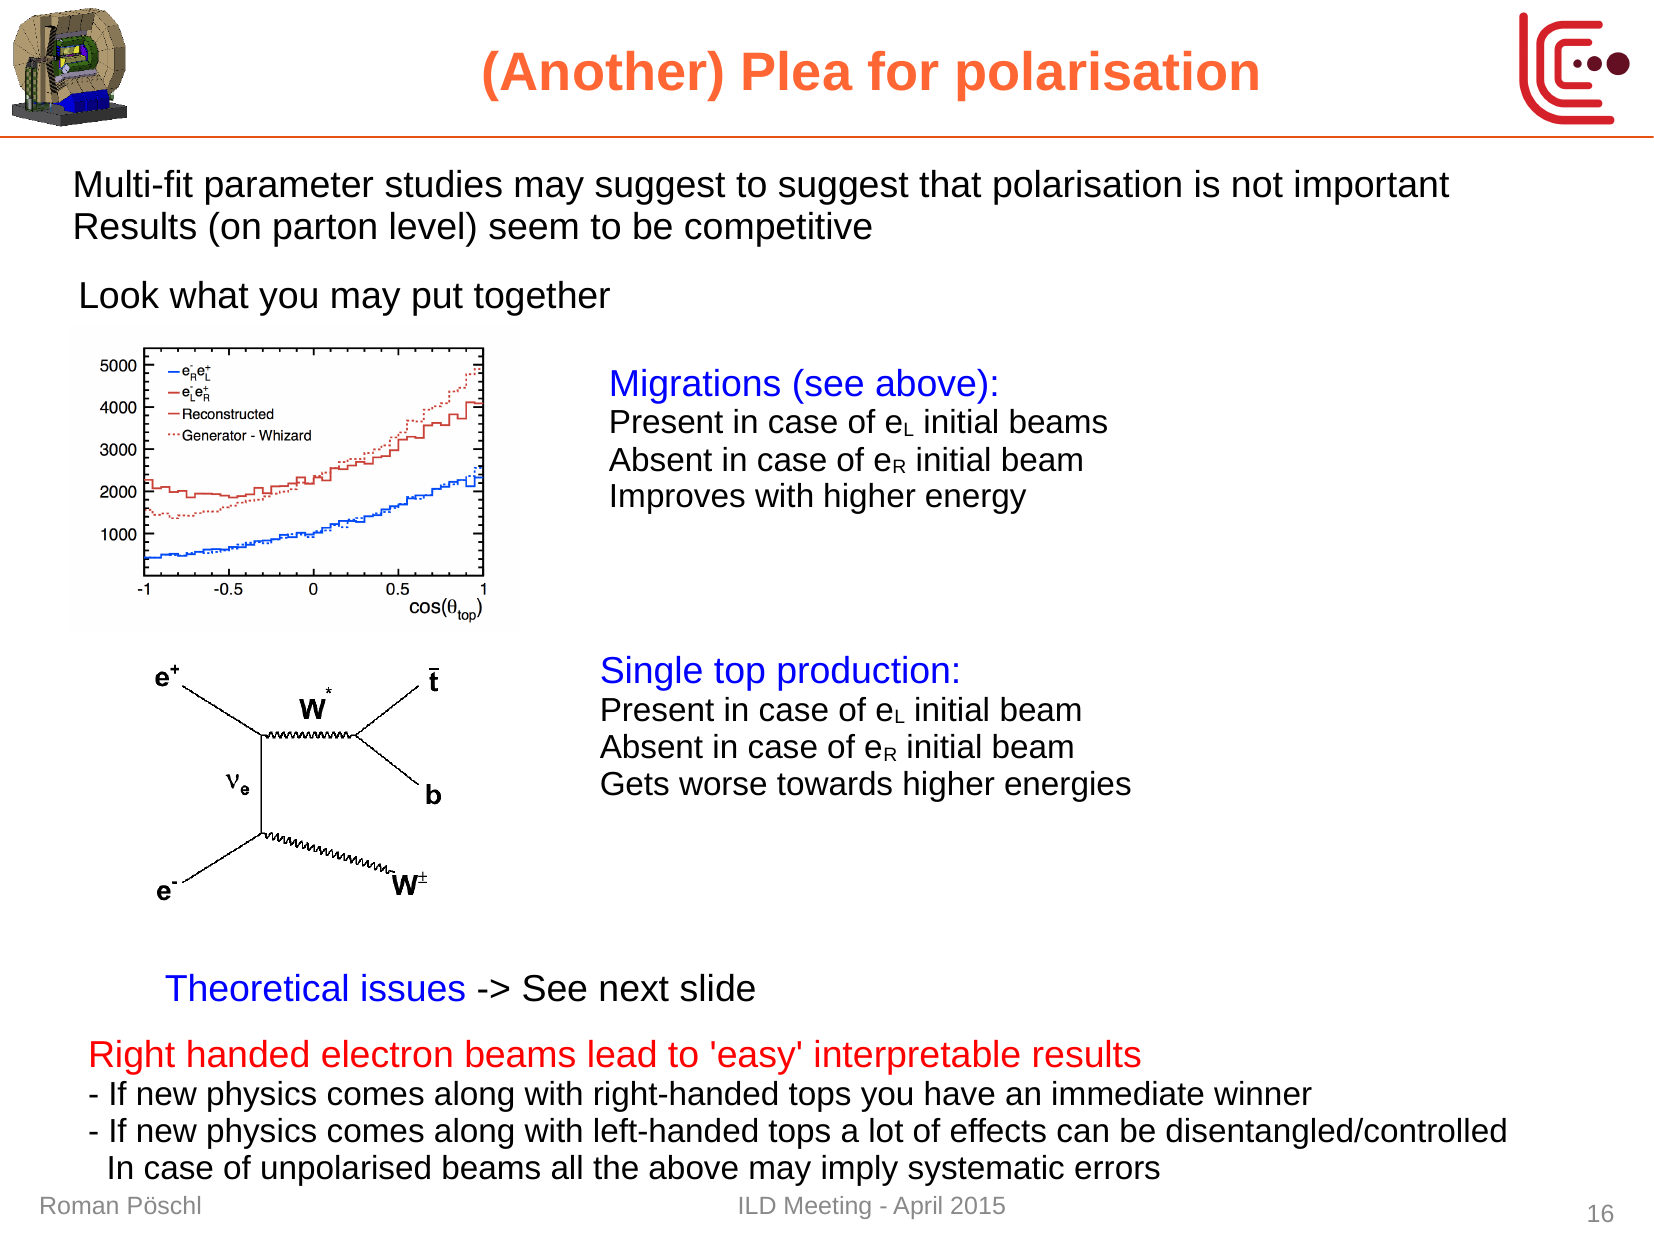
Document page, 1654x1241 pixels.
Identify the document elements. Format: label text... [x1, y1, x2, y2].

title (Another) Plea for polarisation [128, 29, 1617, 113]
text_box Look what you may put together [63, 267, 638, 325]
text_box Right handed electron beams lead to 'easy' interpretable results - If new physics comes along with right-handed tops you have an immediate winner - If new physics comes along with left-handed tops a lot of effects can be disentangled/controlled In case of unpolarised beams all the above may imply systematic errors [73, 1026, 1526, 1195]
picture [67, 324, 519, 631]
text_box Multi-fit parameter studies may suggest to suggest that polarisation is not important Results (on parton level) seem to be competitive [57, 156, 1468, 340]
text_box Single top production: Present in case of eL initial beam Absent in case of eR initial beam Gets worse towards higher energies [585, 642, 1148, 833]
picture [11, 6, 128, 127]
picture [1508, 2, 1641, 135]
picture [144, 637, 457, 932]
text_box Migrations (see above): Present in case of eL initial beams Absent in case of eR initial beam Improves with higher energy [594, 354, 1124, 546]
text_box Theoretical issues -> See next slide [150, 960, 773, 1017]
